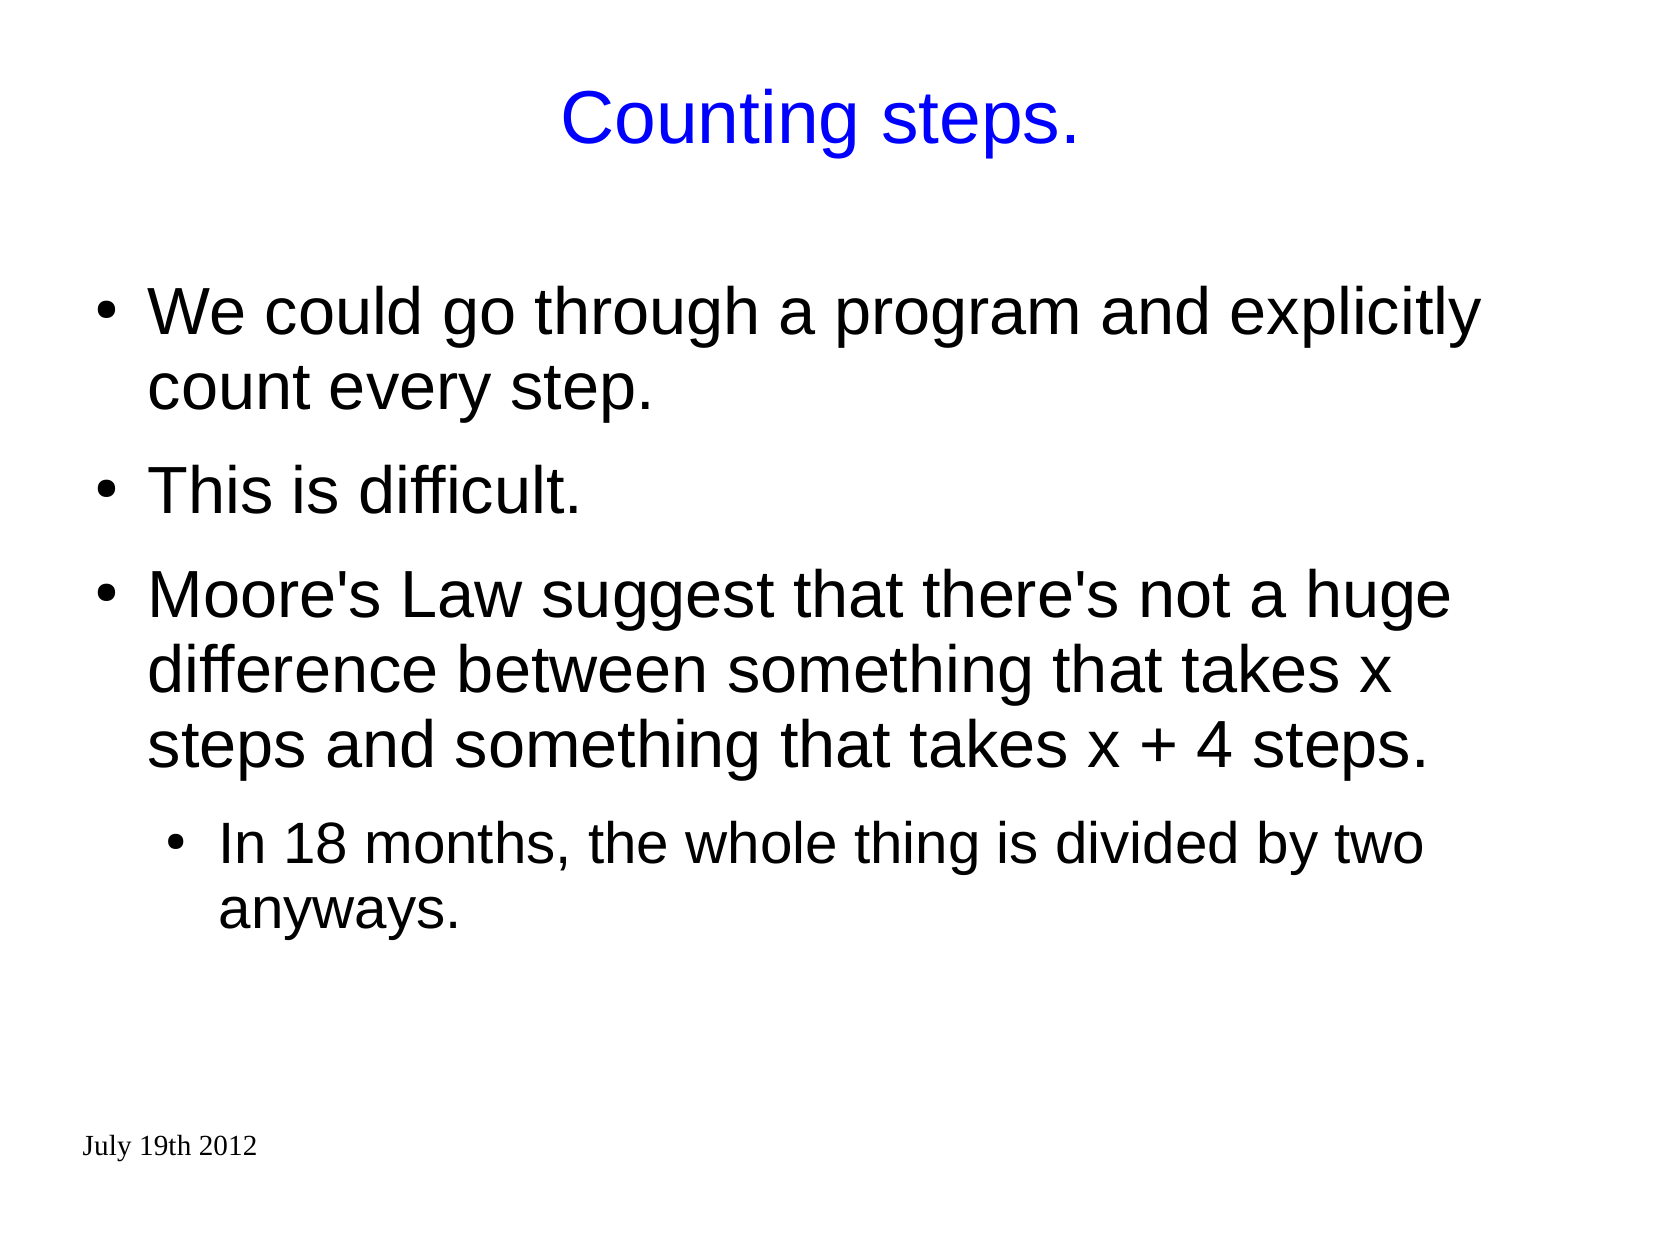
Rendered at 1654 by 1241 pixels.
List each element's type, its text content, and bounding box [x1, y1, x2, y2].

title Counting steps. [76, 58, 1565, 178]
list We could go through a program and explicitly count every step. This is difficult. Moore's Law suggest that there's not a huge difference between something that takes x steps and something that takes x + 4 steps. In 18 months, the whole thing is divided by two anyways. [76, 274, 1565, 1093]
